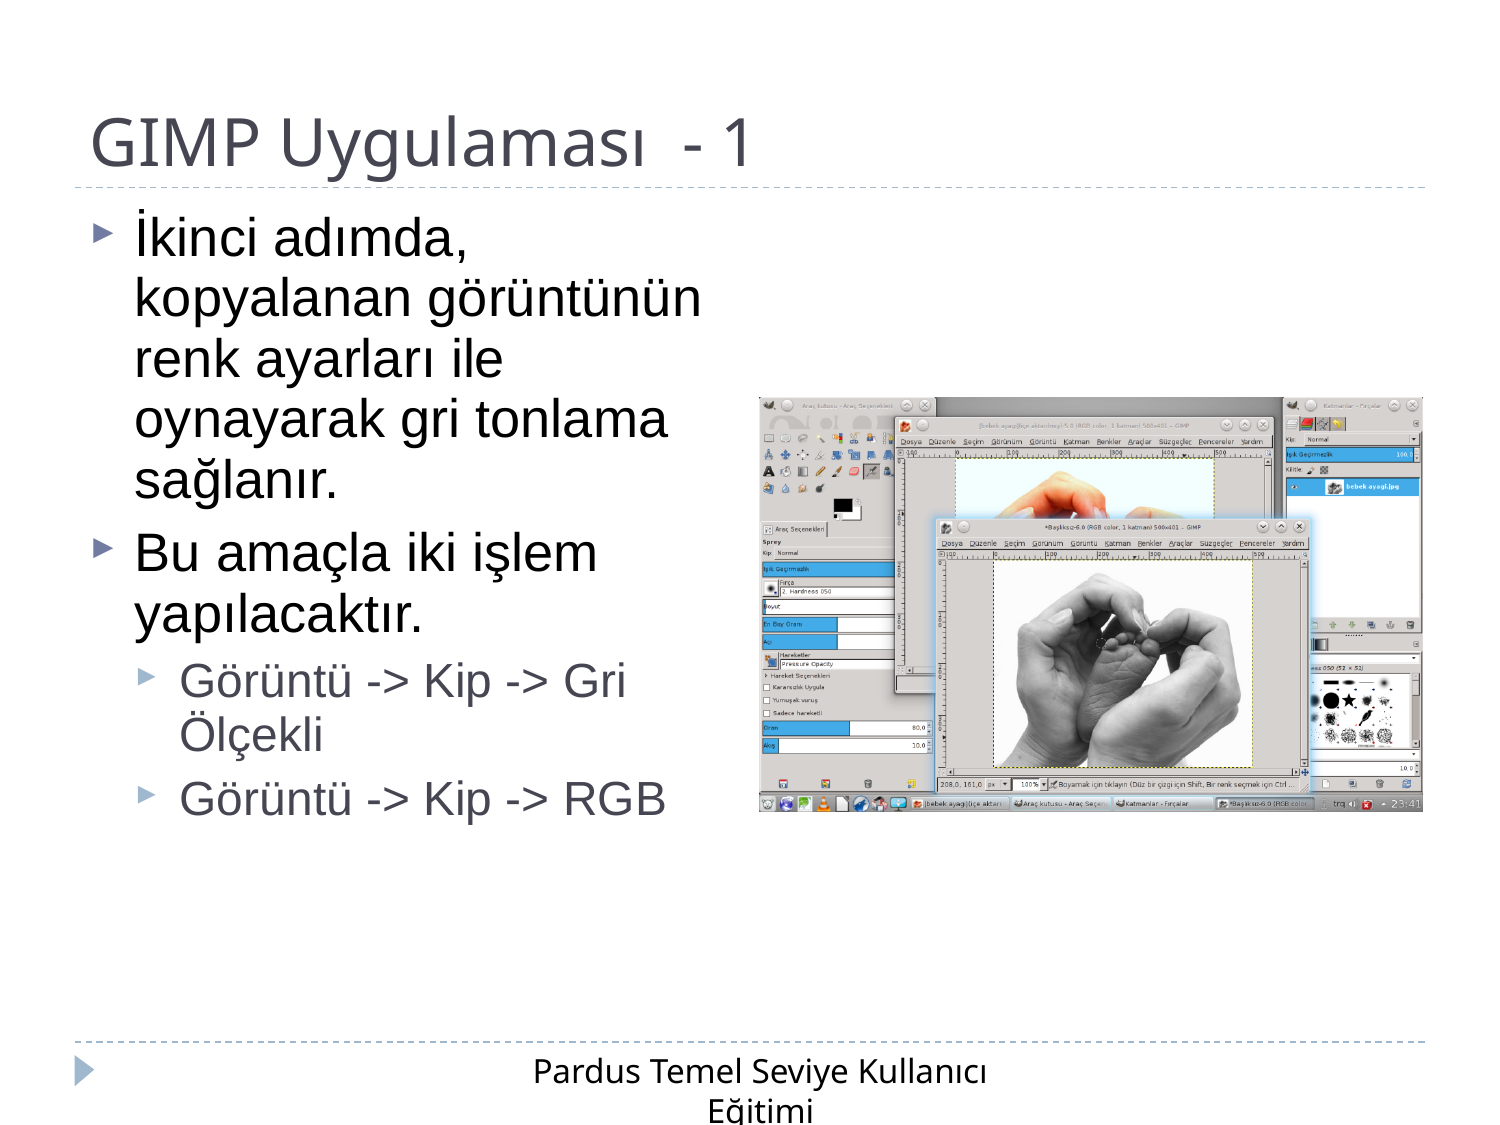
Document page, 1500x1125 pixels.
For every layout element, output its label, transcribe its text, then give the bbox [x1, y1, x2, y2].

list İkinci adımda, kopyalanan görüntünün renk ayarları ile oynayarak gri tonlama sağlanır. Bu amaçla iki işlem yapılacaktır. Görüntü -> Kip -> Gri Ölçekli Görüntü -> Kip -> RGB [75, 200, 738, 1010]
picture [759, 397, 1423, 812]
title GIMP Uygulaması - 1 [75, 37, 1425, 188]
